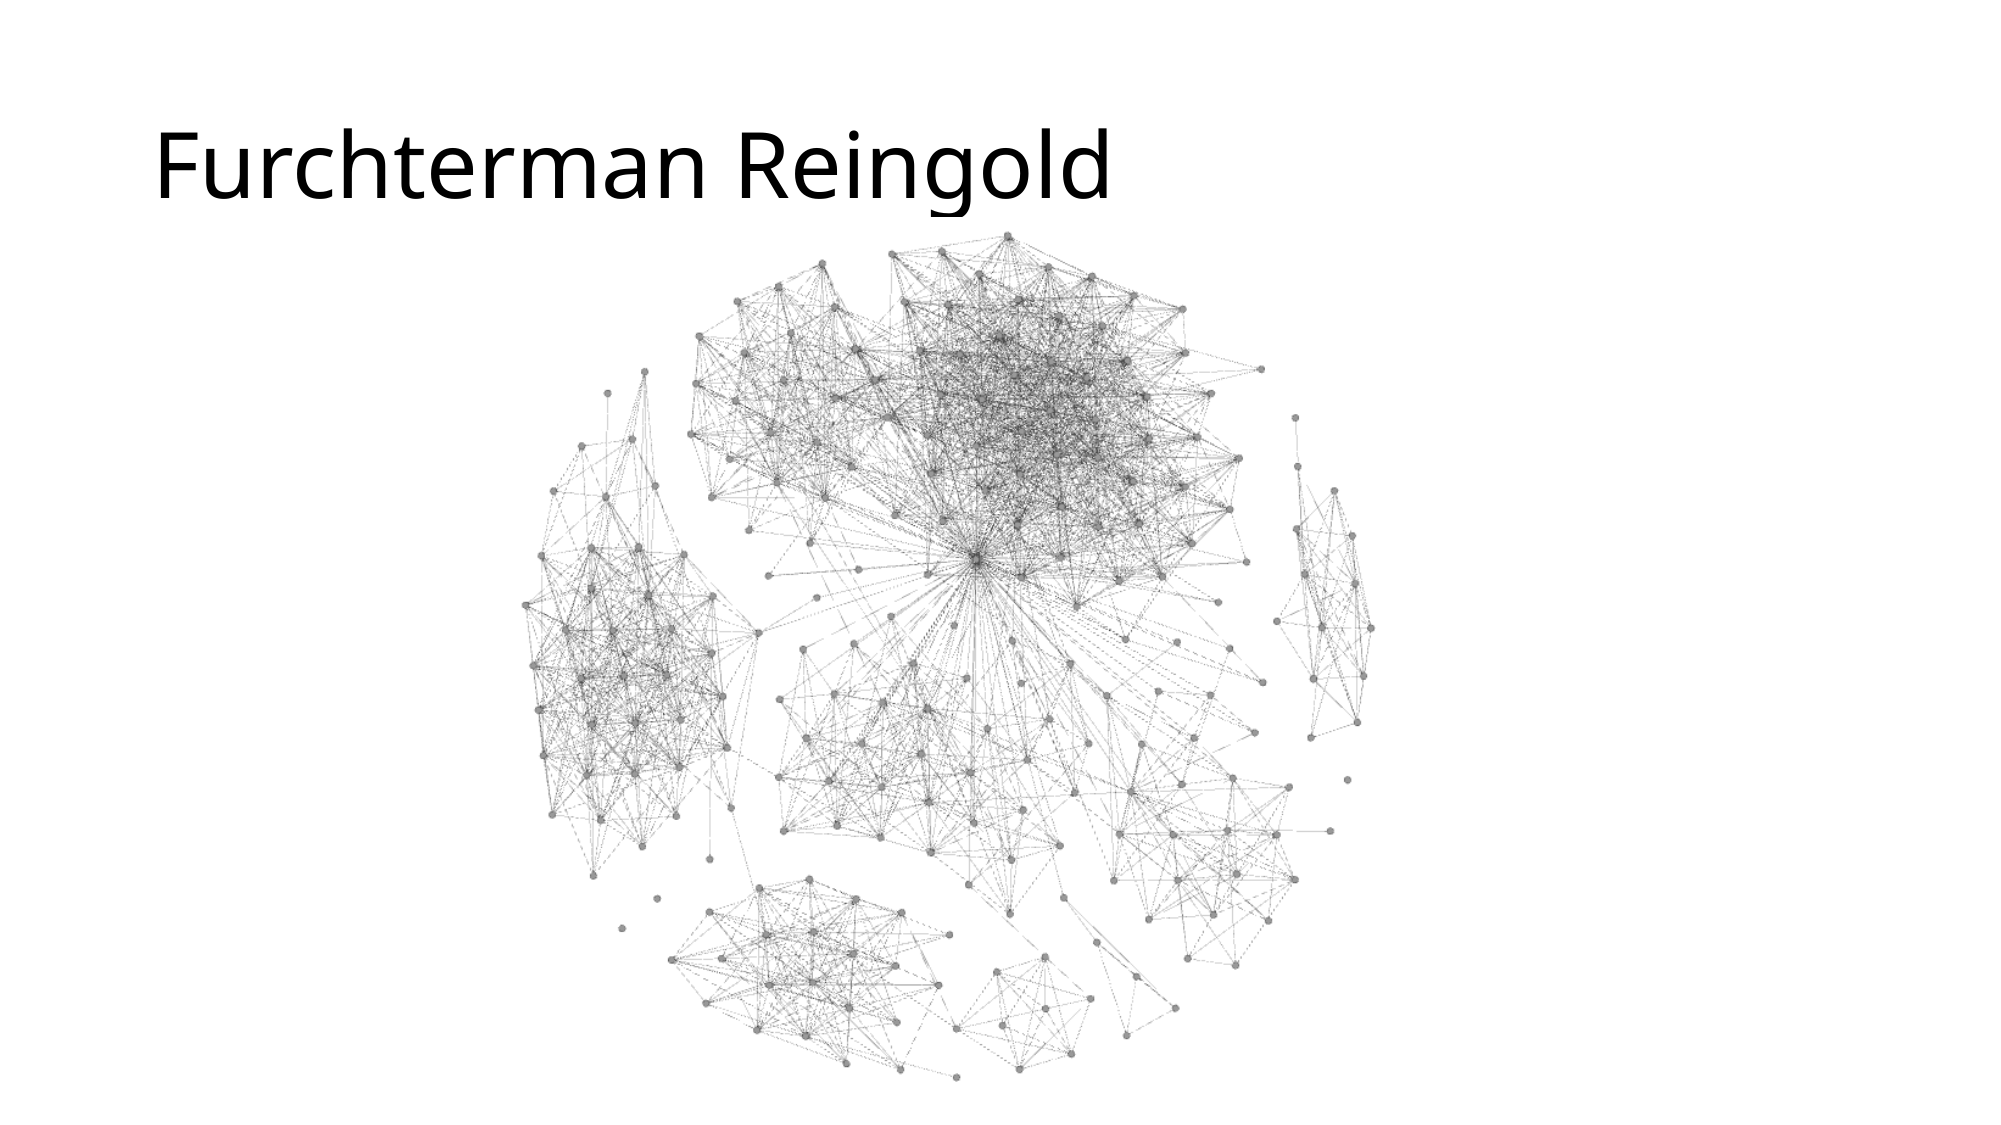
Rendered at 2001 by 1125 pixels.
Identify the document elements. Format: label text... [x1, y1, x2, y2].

title Furchterman Reingold [137, 59, 1863, 278]
picture [506, 217, 1388, 1088]
